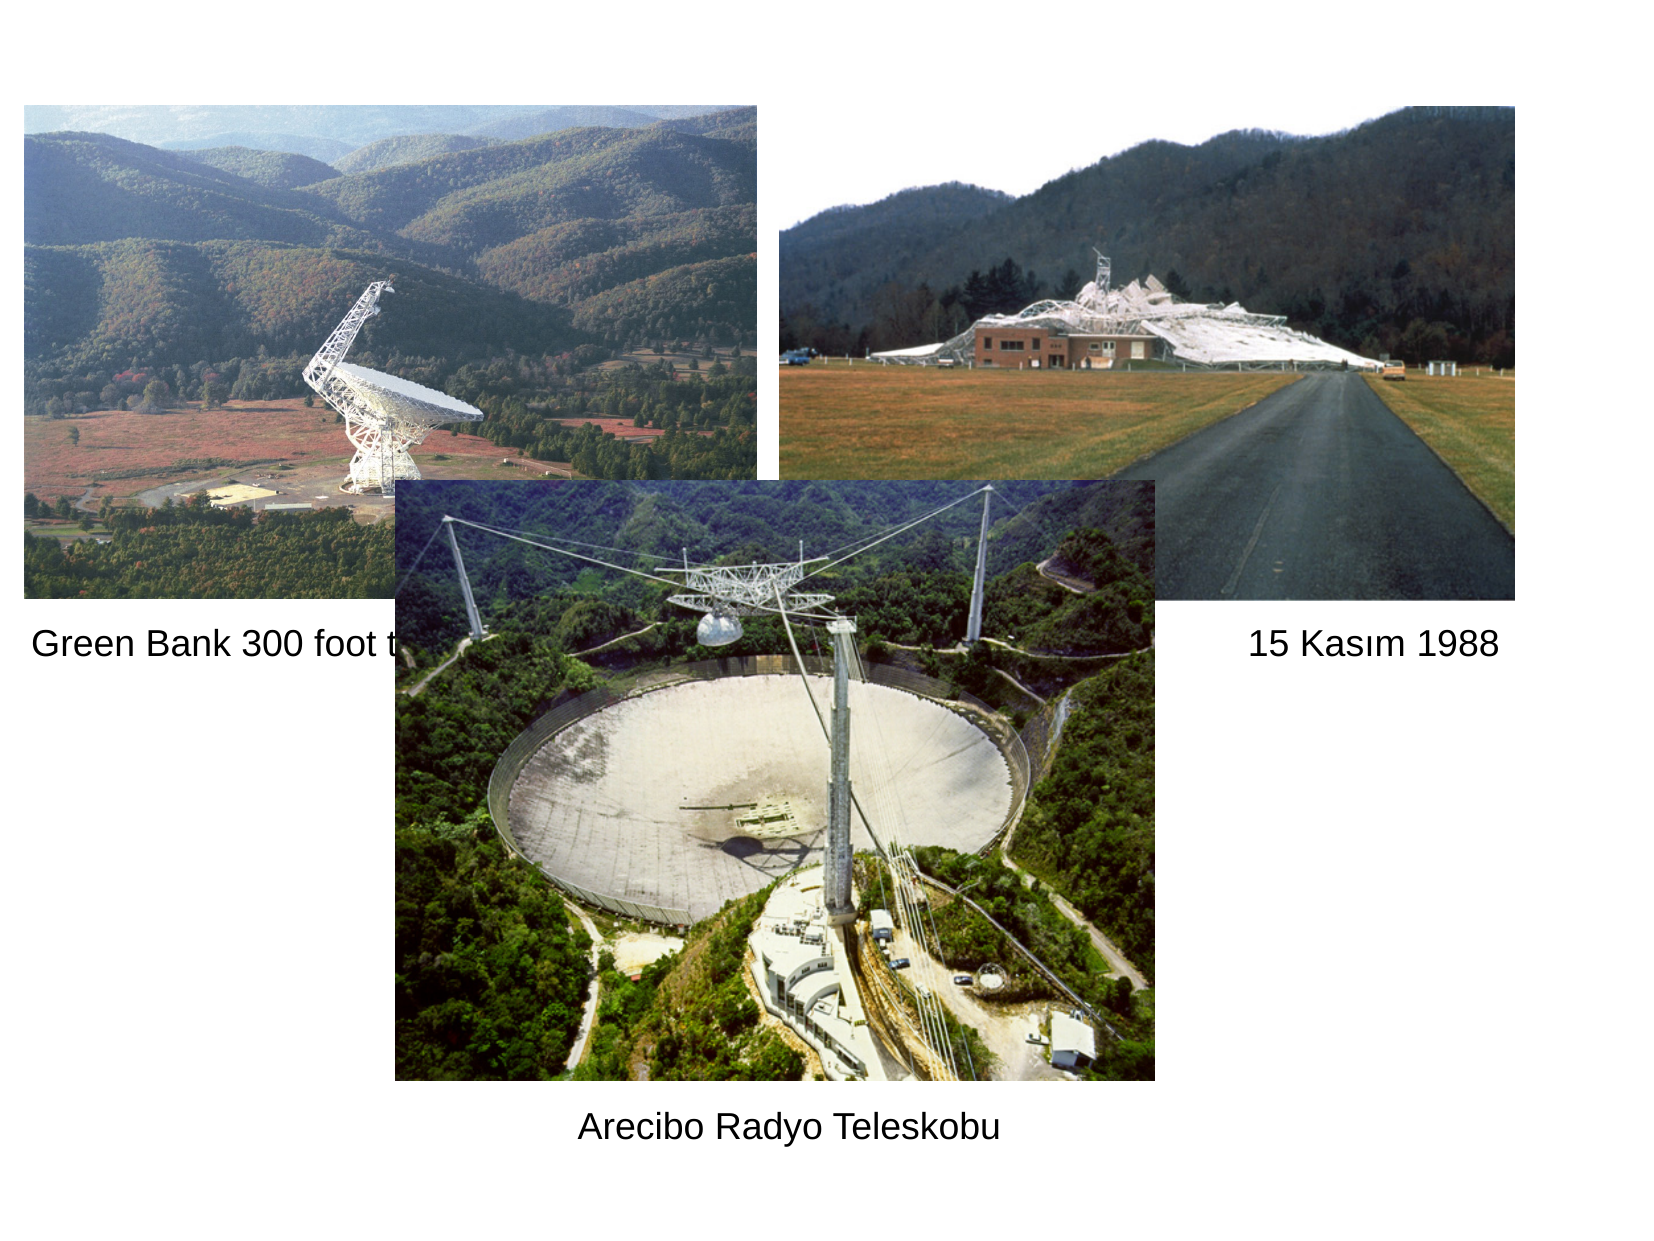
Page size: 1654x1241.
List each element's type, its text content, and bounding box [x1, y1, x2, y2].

picture [24, 105, 1515, 1082]
text_box 15 Kasım 1988 [1155, 615, 1515, 672]
text_box Arecibo Radyo Teleskobu [557, 1098, 1022, 1156]
text_box Green Bank 300 foot telescope [16, 615, 395, 676]
